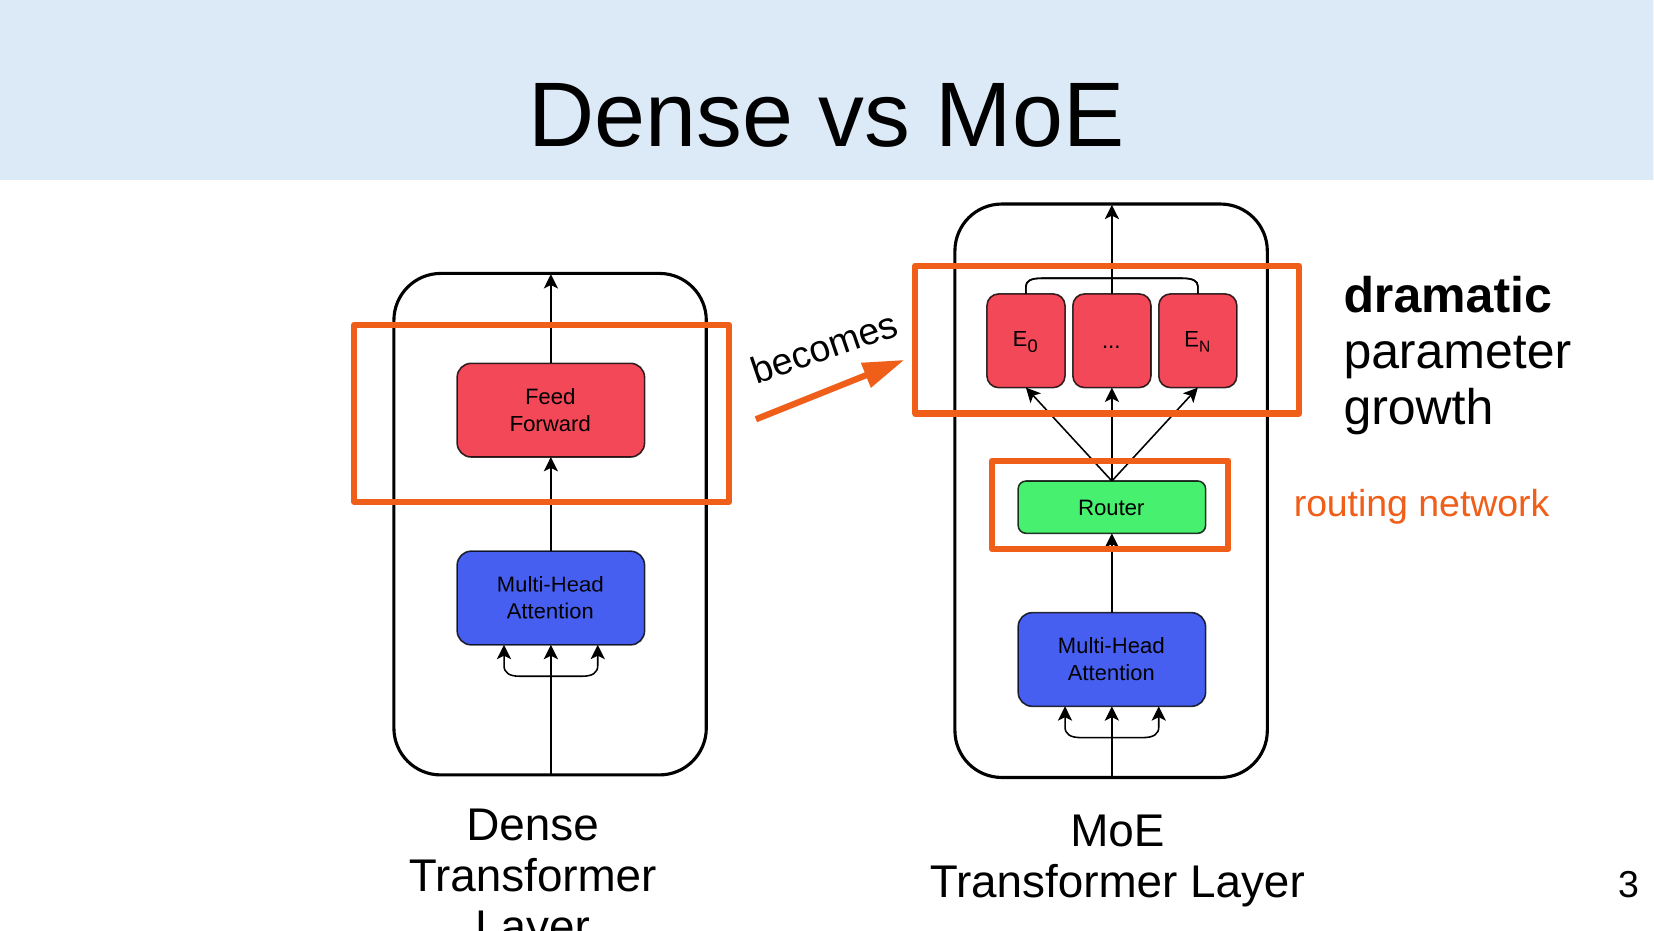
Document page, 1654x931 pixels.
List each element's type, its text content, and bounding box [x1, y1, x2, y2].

text_box [0, 0, 1654, 180]
text_box routing network [1278, 474, 1565, 532]
text_box becomes [728, 273, 971, 404]
picture [391, 328, 709, 499]
text_box <number> [1452, 856, 1654, 927]
picture [952, 192, 1270, 263]
picture [391, 505, 709, 791]
text_box dramatic parameter growth [1328, 260, 1625, 532]
picture [391, 261, 709, 322]
picture [952, 269, 1270, 410]
picture [952, 417, 1270, 797]
text_box MoE Transformer Layer [915, 797, 1320, 915]
title Dense vs MoE [82, 37, 1571, 193]
text_box Dense Transformer Layer [330, 791, 735, 909]
